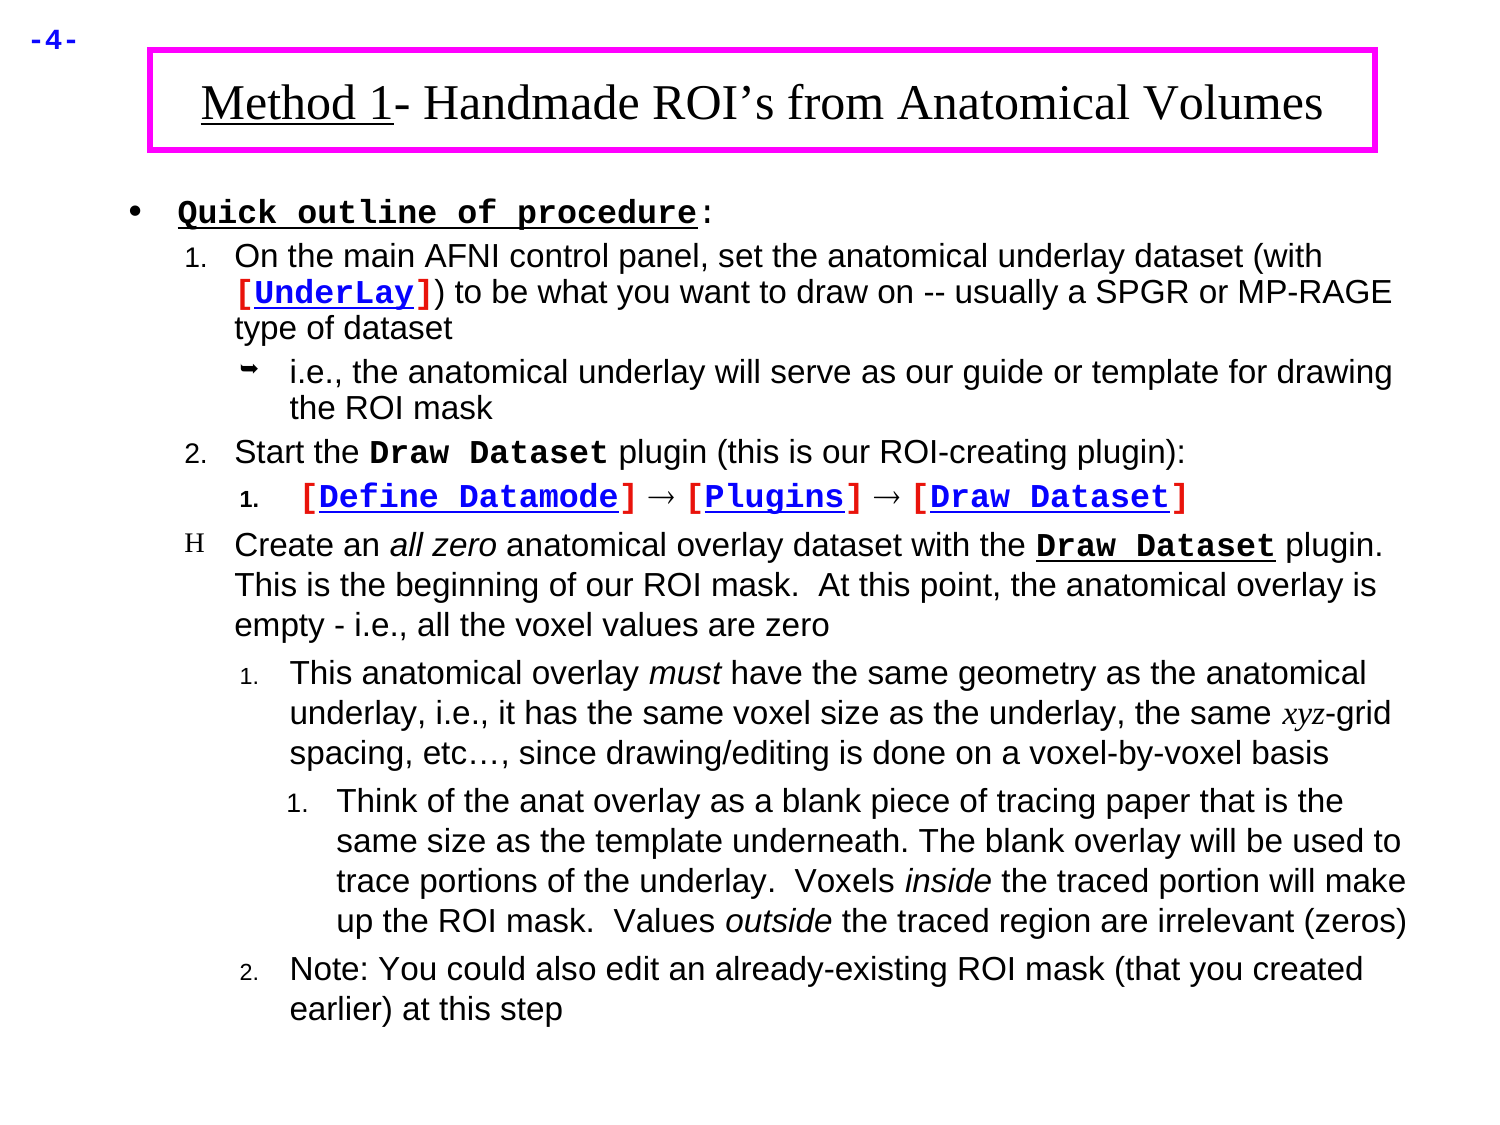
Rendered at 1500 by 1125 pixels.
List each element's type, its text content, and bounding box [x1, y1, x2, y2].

text_box Method 1- Handmade ROI’s from Anatomical Volumes [149, 49, 1375, 150]
list Quick outline of procedure: On the main AFNI control panel, set the anatomical underlay dataset (with [UnderLay]) to be what you want to draw on -- usually a SPGR or MP-RAGE type of dataset i.e., the anatomical underlay will serve as our guide or template for drawing the ROI mask Start the Draw Dataset plugin (this is our ROI-creating plugin): [Define Datamode]  [Plugins]  [Draw Dataset] Create an all zero anatomical overlay dataset with the Draw Dataset plugin. This is the beginning of our ROI mask. At this point, the anatomical overlay is empty - i.e., all the voxel values are zero This anatomical overlay must have the same geometry as the anatomical underlay, i.e., it has the same voxel size as the underlay, the same xyz-grid spacing, etc…, since drawing/editing is done on a voxel-by-voxel basis Think of the anat overlay as a blank piece of tracing paper that is the same size as the template underneath. The blank overlay will be used to trace portions of the underlay. Voxels inside the traced portion will make up the ROI mask. Values outside the traced region are irrelevant (zeros) Note: You could also edit an already-existing ROI mask (that you created earlier) at this step [112, 187, 1438, 1050]
